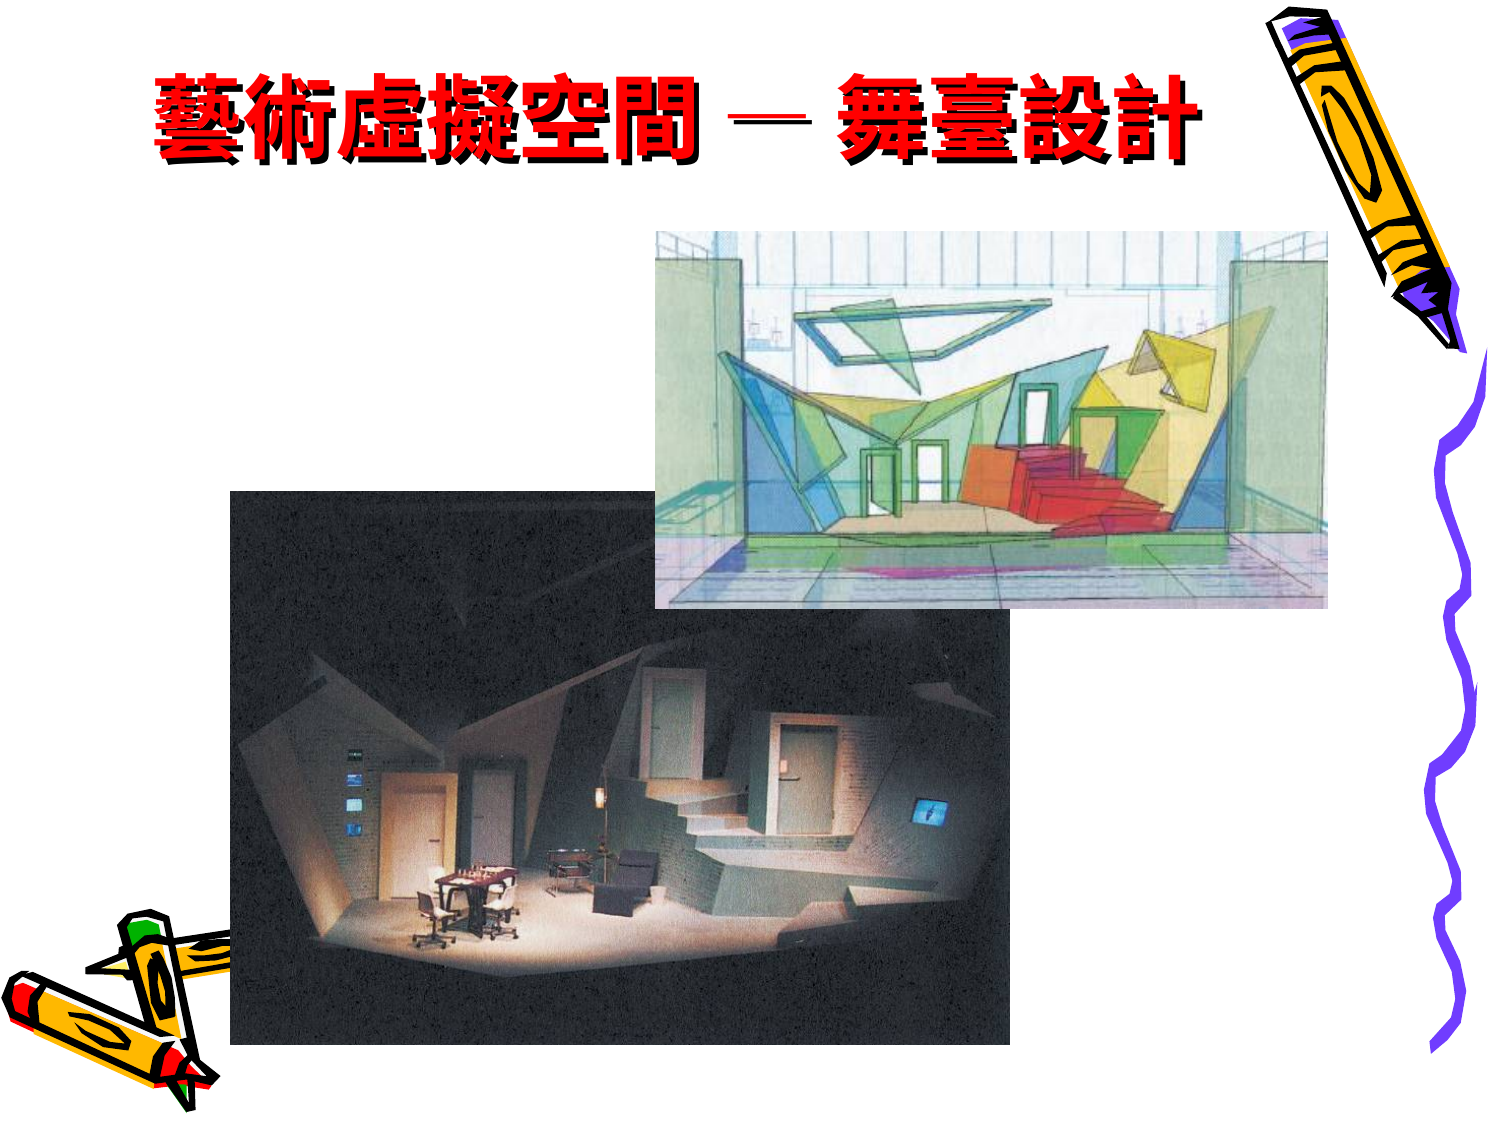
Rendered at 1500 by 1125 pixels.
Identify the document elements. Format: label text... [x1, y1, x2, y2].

title 藝術虛擬空間 — 舞臺設計 [112, 24, 1240, 288]
picture [230, 231, 1328, 1045]
